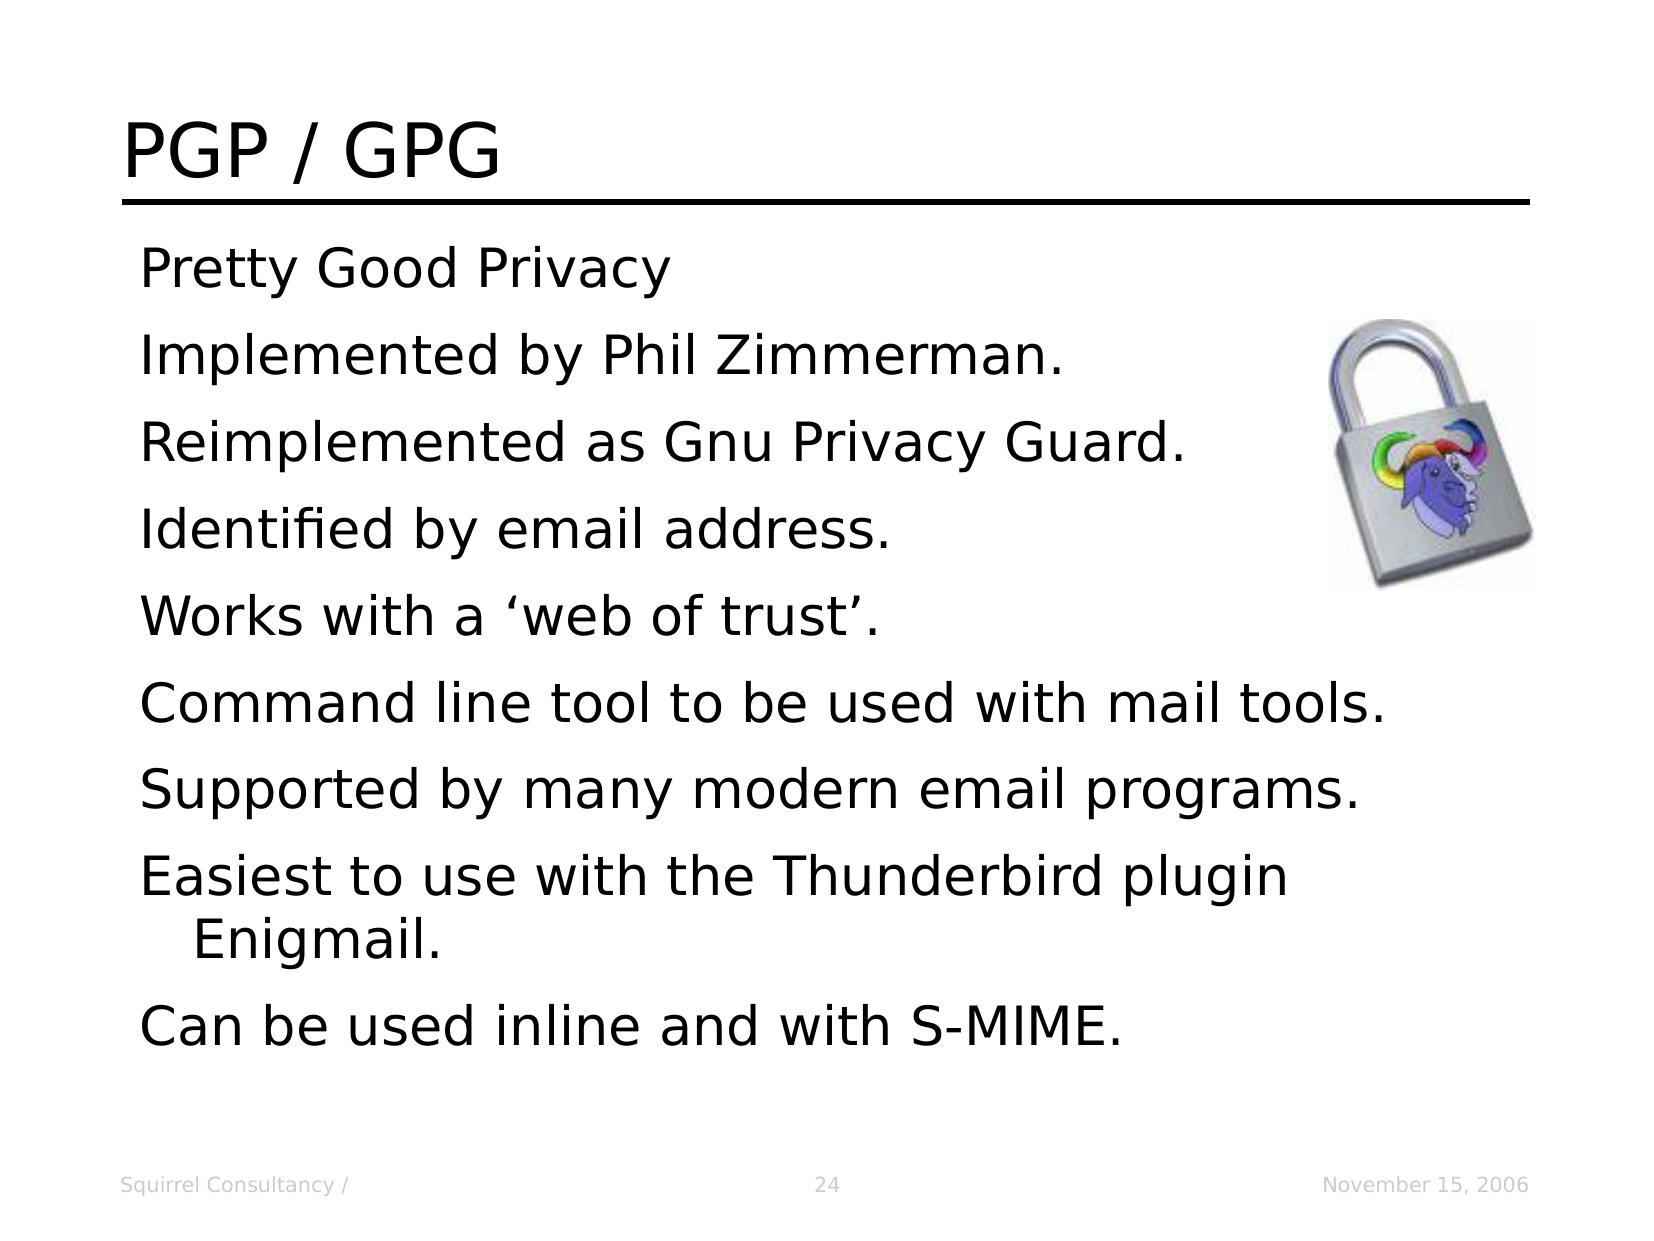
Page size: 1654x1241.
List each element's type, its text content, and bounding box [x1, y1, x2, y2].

title PGP / GPG [121, 102, 1534, 200]
list Pretty Good Privacy Implemented by Phil Zimmerman. Reimplemented as Gnu Privacy Guard. Identified by email address. Works with a ‘web of trust’. Command line tool to be used with mail tools. Supported by many modern email programs. Easiest to use with the Thunderbird plugin Enigmail. Can be used inline and with S-MIME. [121, 237, 1534, 1141]
picture [1328, 319, 1536, 591]
